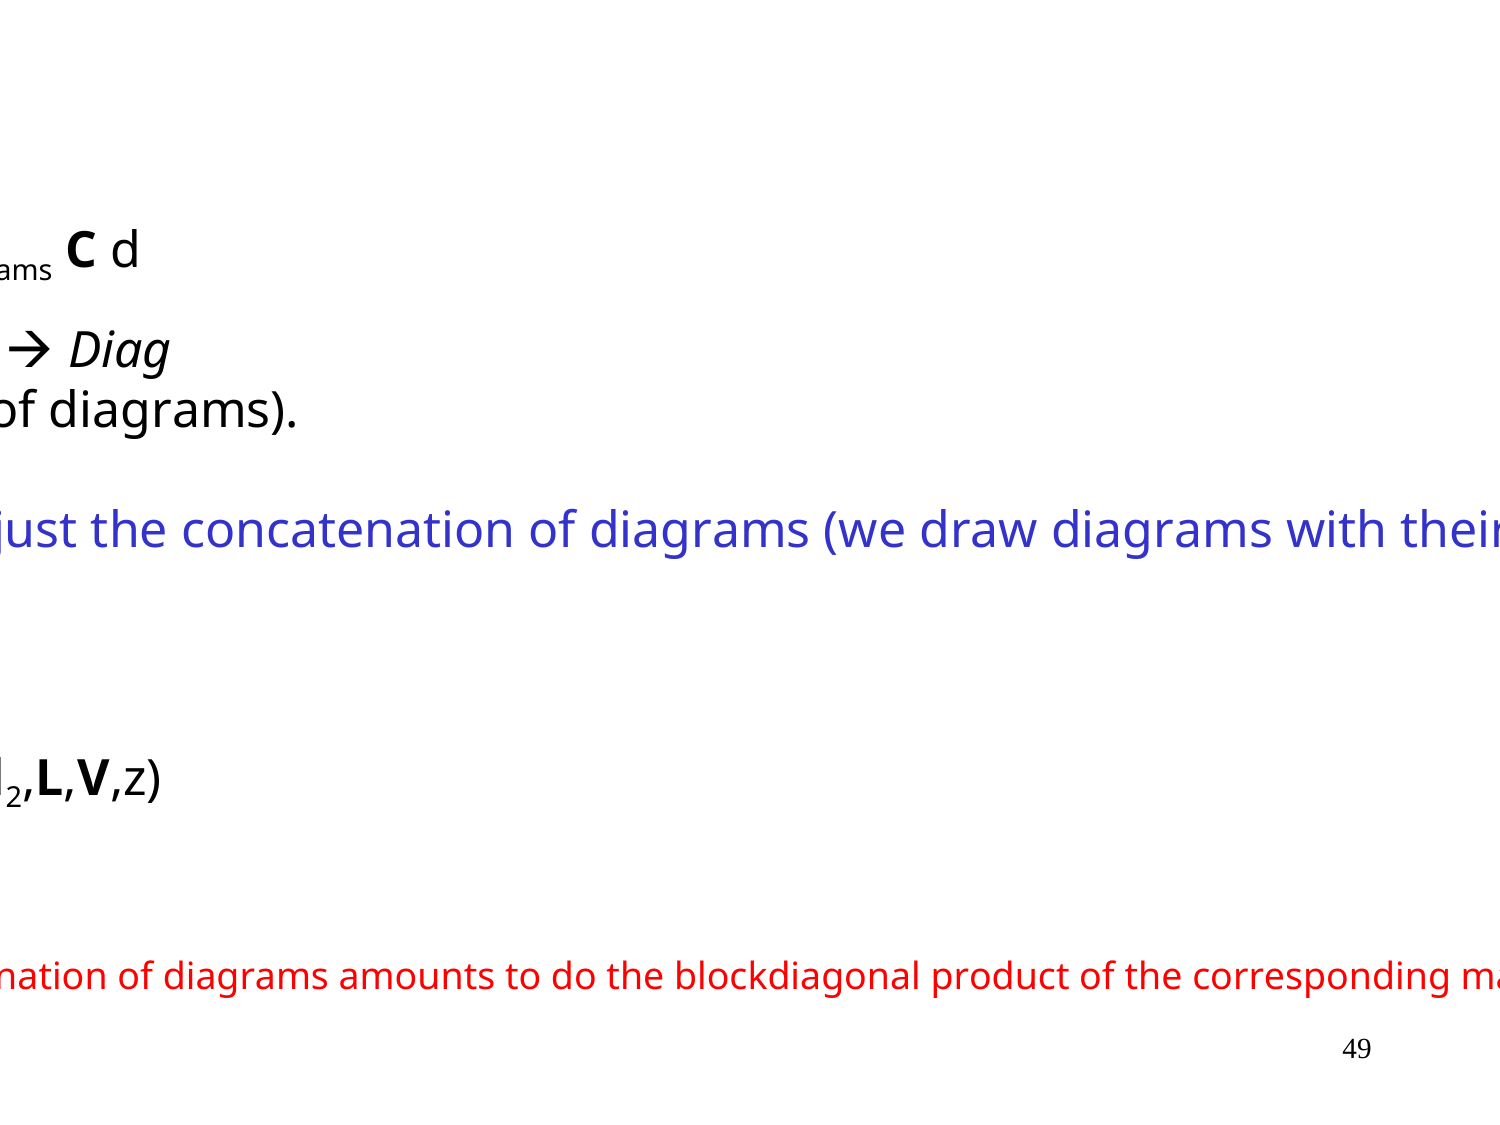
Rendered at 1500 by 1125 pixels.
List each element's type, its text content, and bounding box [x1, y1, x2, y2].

text_box Remark: Concatenation of diagrams amounts to do the blockdiagonal product of the corresponding matrices. [0, 944, 1500, 1006]
text_box First step: Define the spaces Diag=ddiagrams C d LDiag=dlabelled diagrams C d at this stage, we have an arrow LDiag  Diag (finite support functionals on the set of diagrams). Second step: The product on Ldiag is just the concatenation of diagrams (we draw diagrams with their black spots downwards) d1 d2 = d1d2 So that m(d1*d2,L,V,z)= m(d1,L,V,z)m(d2,L,V,z)‏ [0, 149, 1500, 882]
